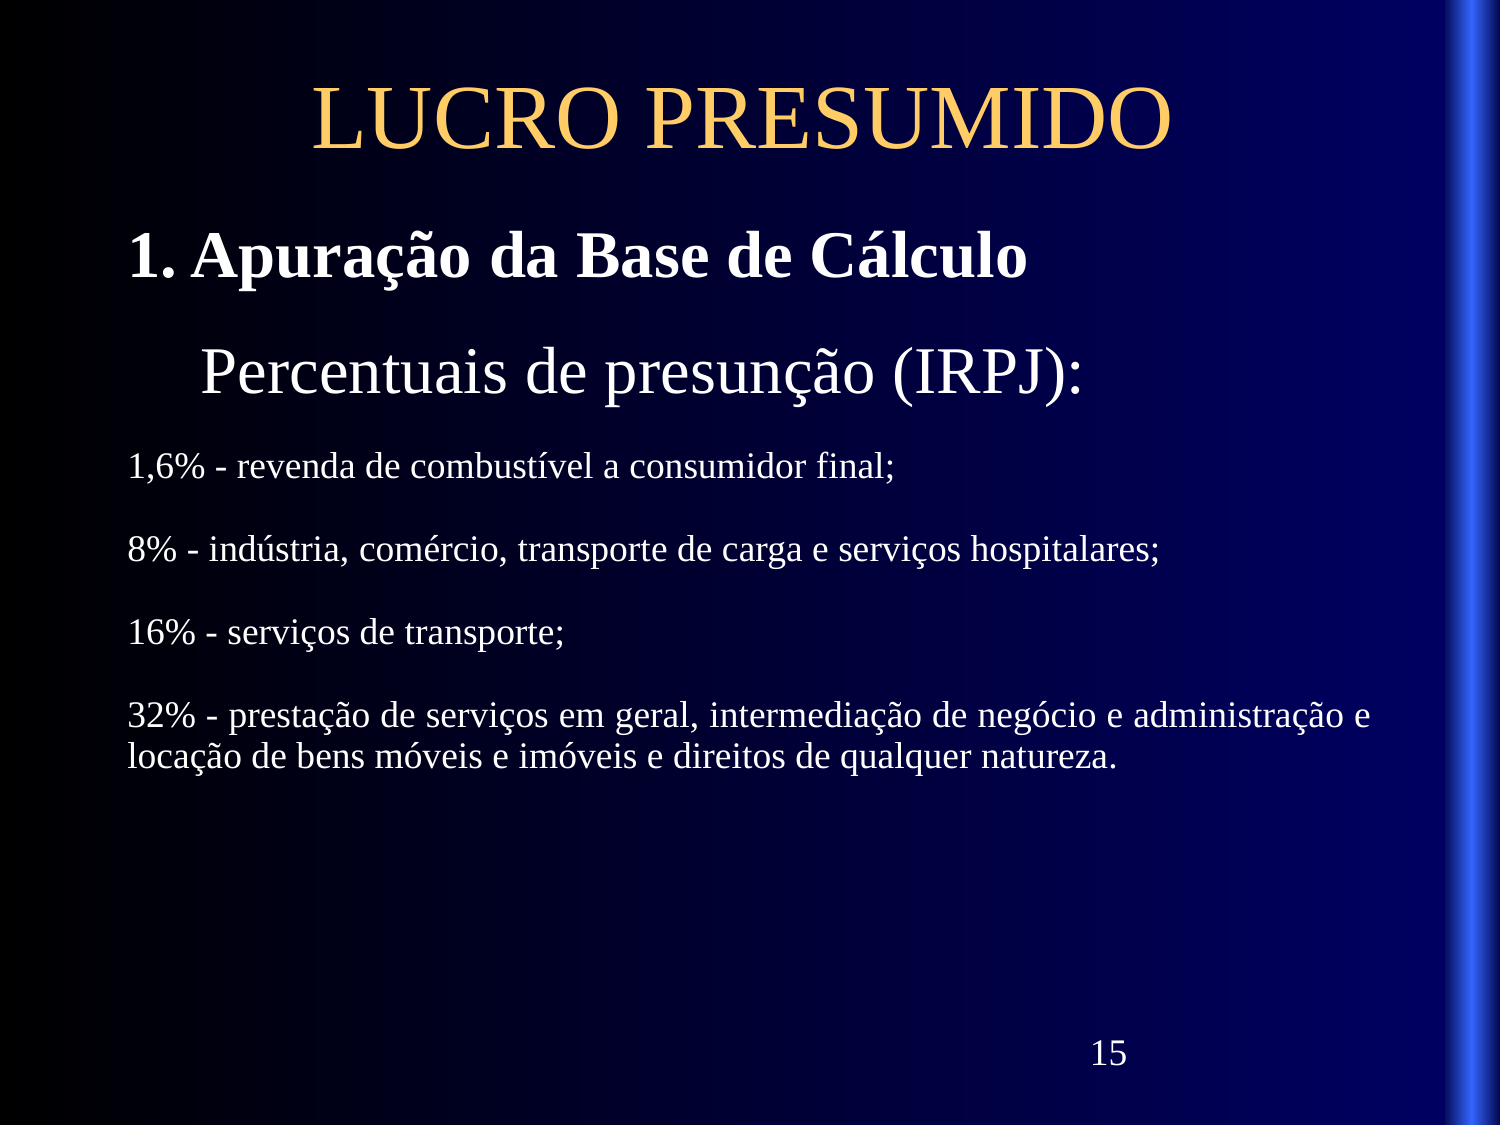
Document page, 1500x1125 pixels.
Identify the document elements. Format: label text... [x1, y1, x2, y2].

text_box LUCRO PRESUMIDO [105, 23, 1381, 211]
text_box 1. Apuração da Base de Cálculo Percentuais de presunção (IRPJ): 1,6% - revenda de combustível a consumidor final; 8% - indústria, comércio, transporte de carga e serviços hospitalares; 16% - serviços de transporte; 32% - prestação de serviços em geral, intermediação de negócio e administração e locação de bens móveis e imóveis e direitos de qualquer natureza. [112, 210, 1388, 1027]
